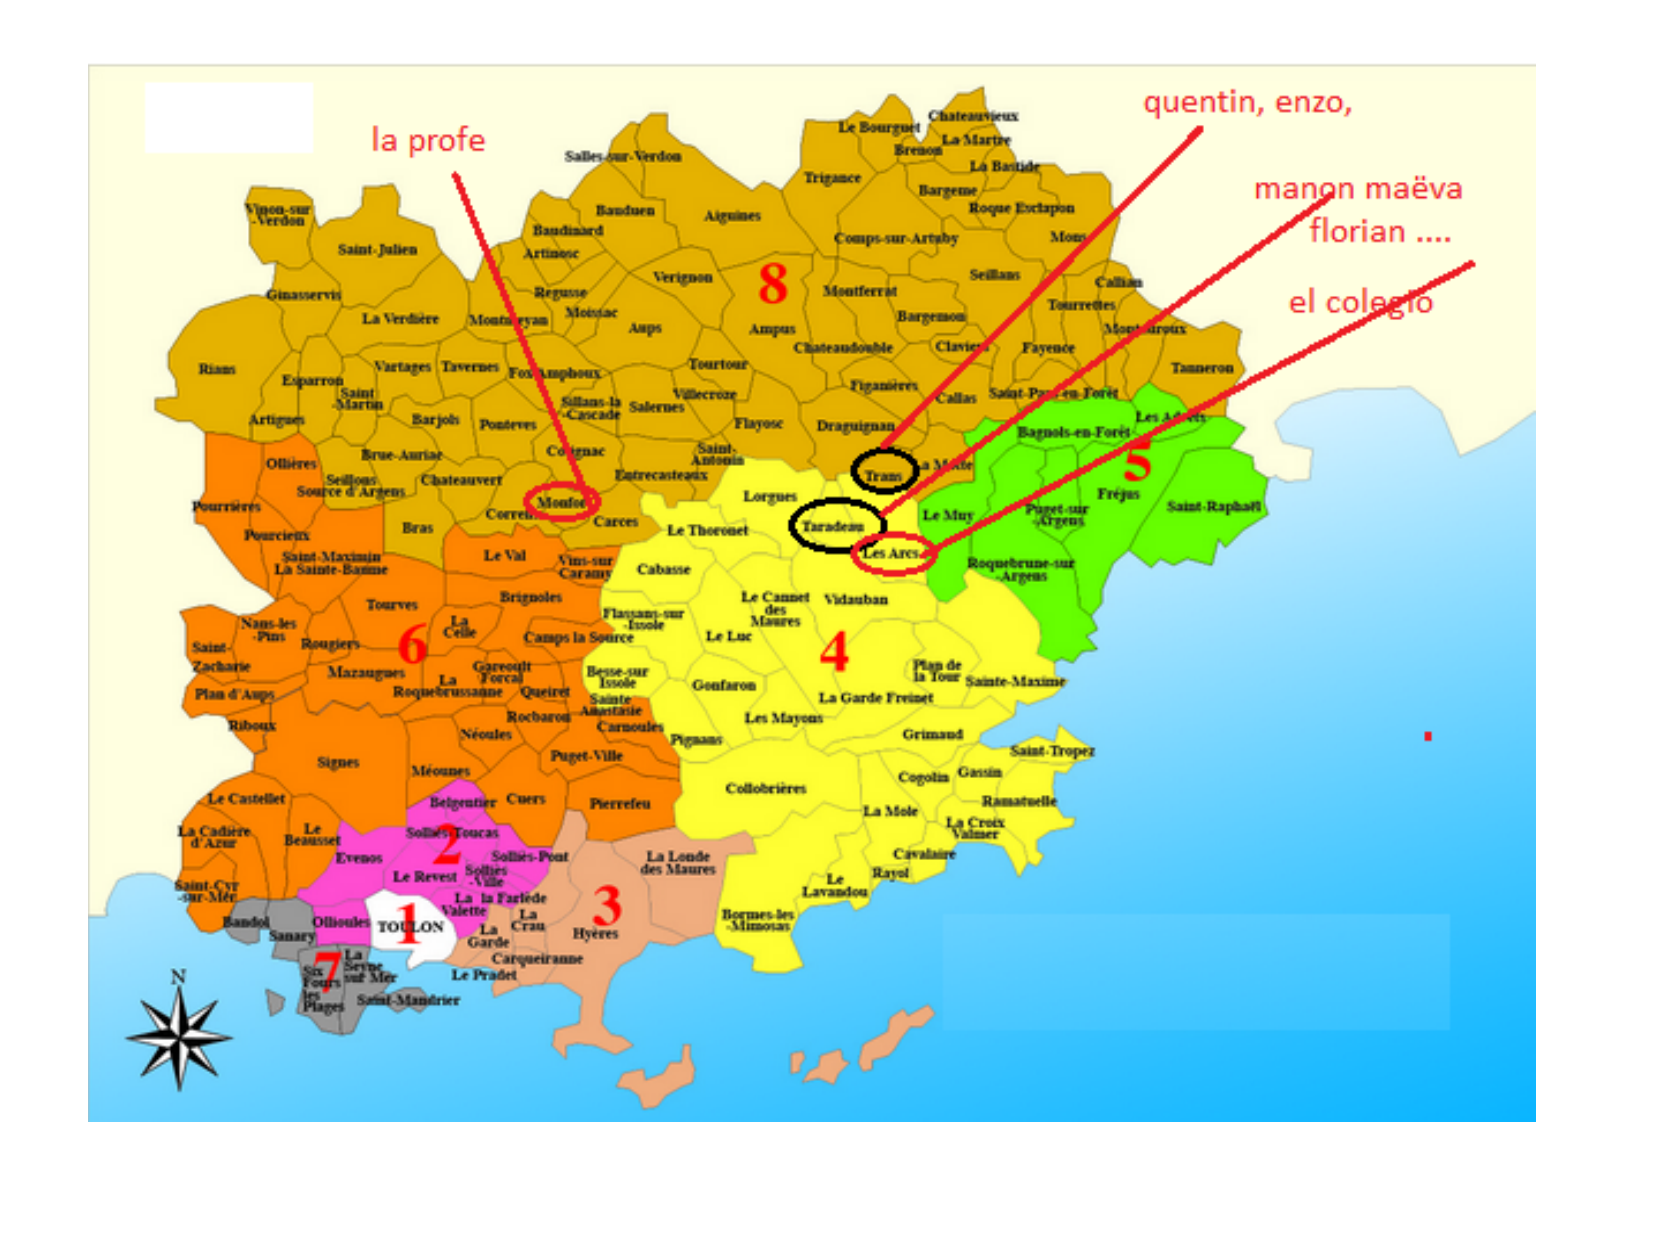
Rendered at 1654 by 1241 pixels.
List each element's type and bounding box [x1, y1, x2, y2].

picture [88, 58, 1536, 1123]
